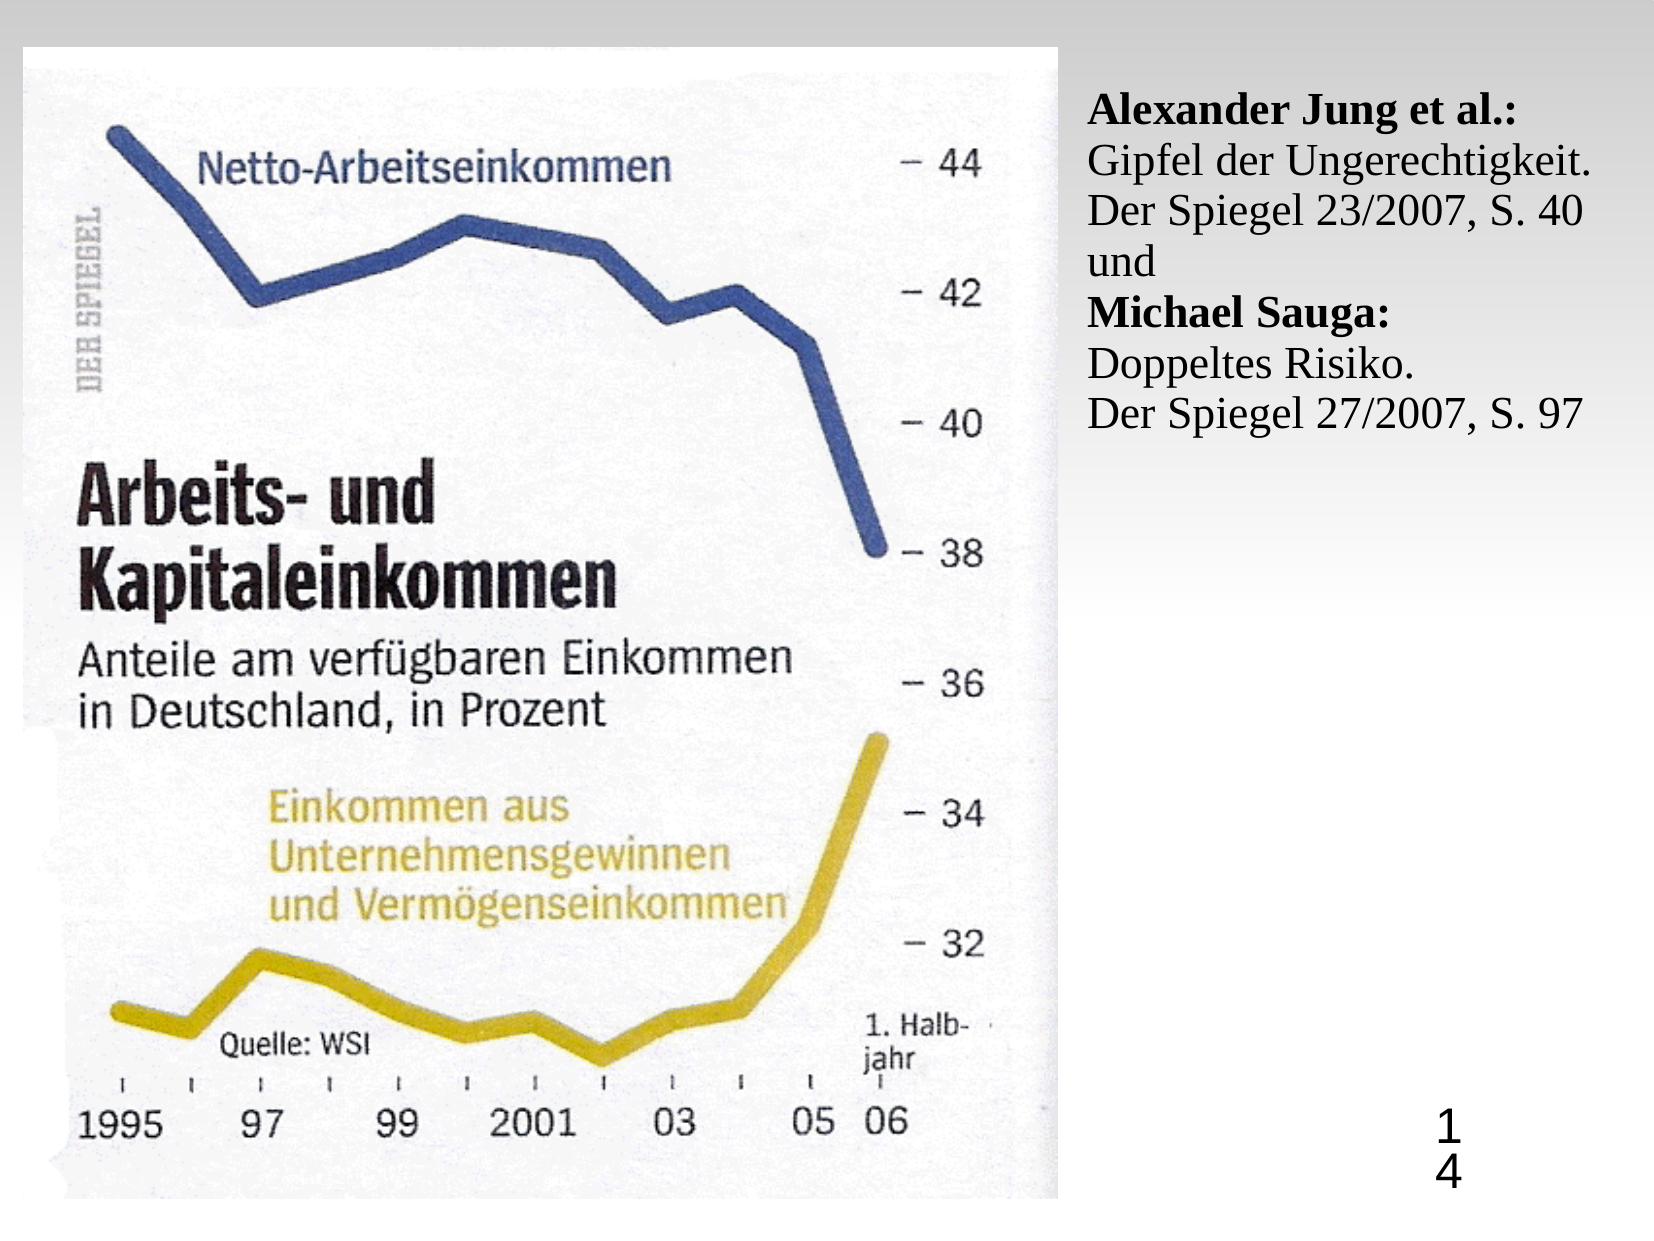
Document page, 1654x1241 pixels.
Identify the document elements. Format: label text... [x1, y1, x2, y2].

text_box Alexander Jung et al.: Gipfel der Ungerechtigkeit. Der Spiegel 23/2007, S. 40 und Michael Sauga: Doppeltes Risiko. Der Spiegel 27/2007, S. 97 [1072, 76, 1654, 528]
picture [23, 47, 1058, 1199]
text_box <Nummer> [1420, 1090, 1471, 1167]
